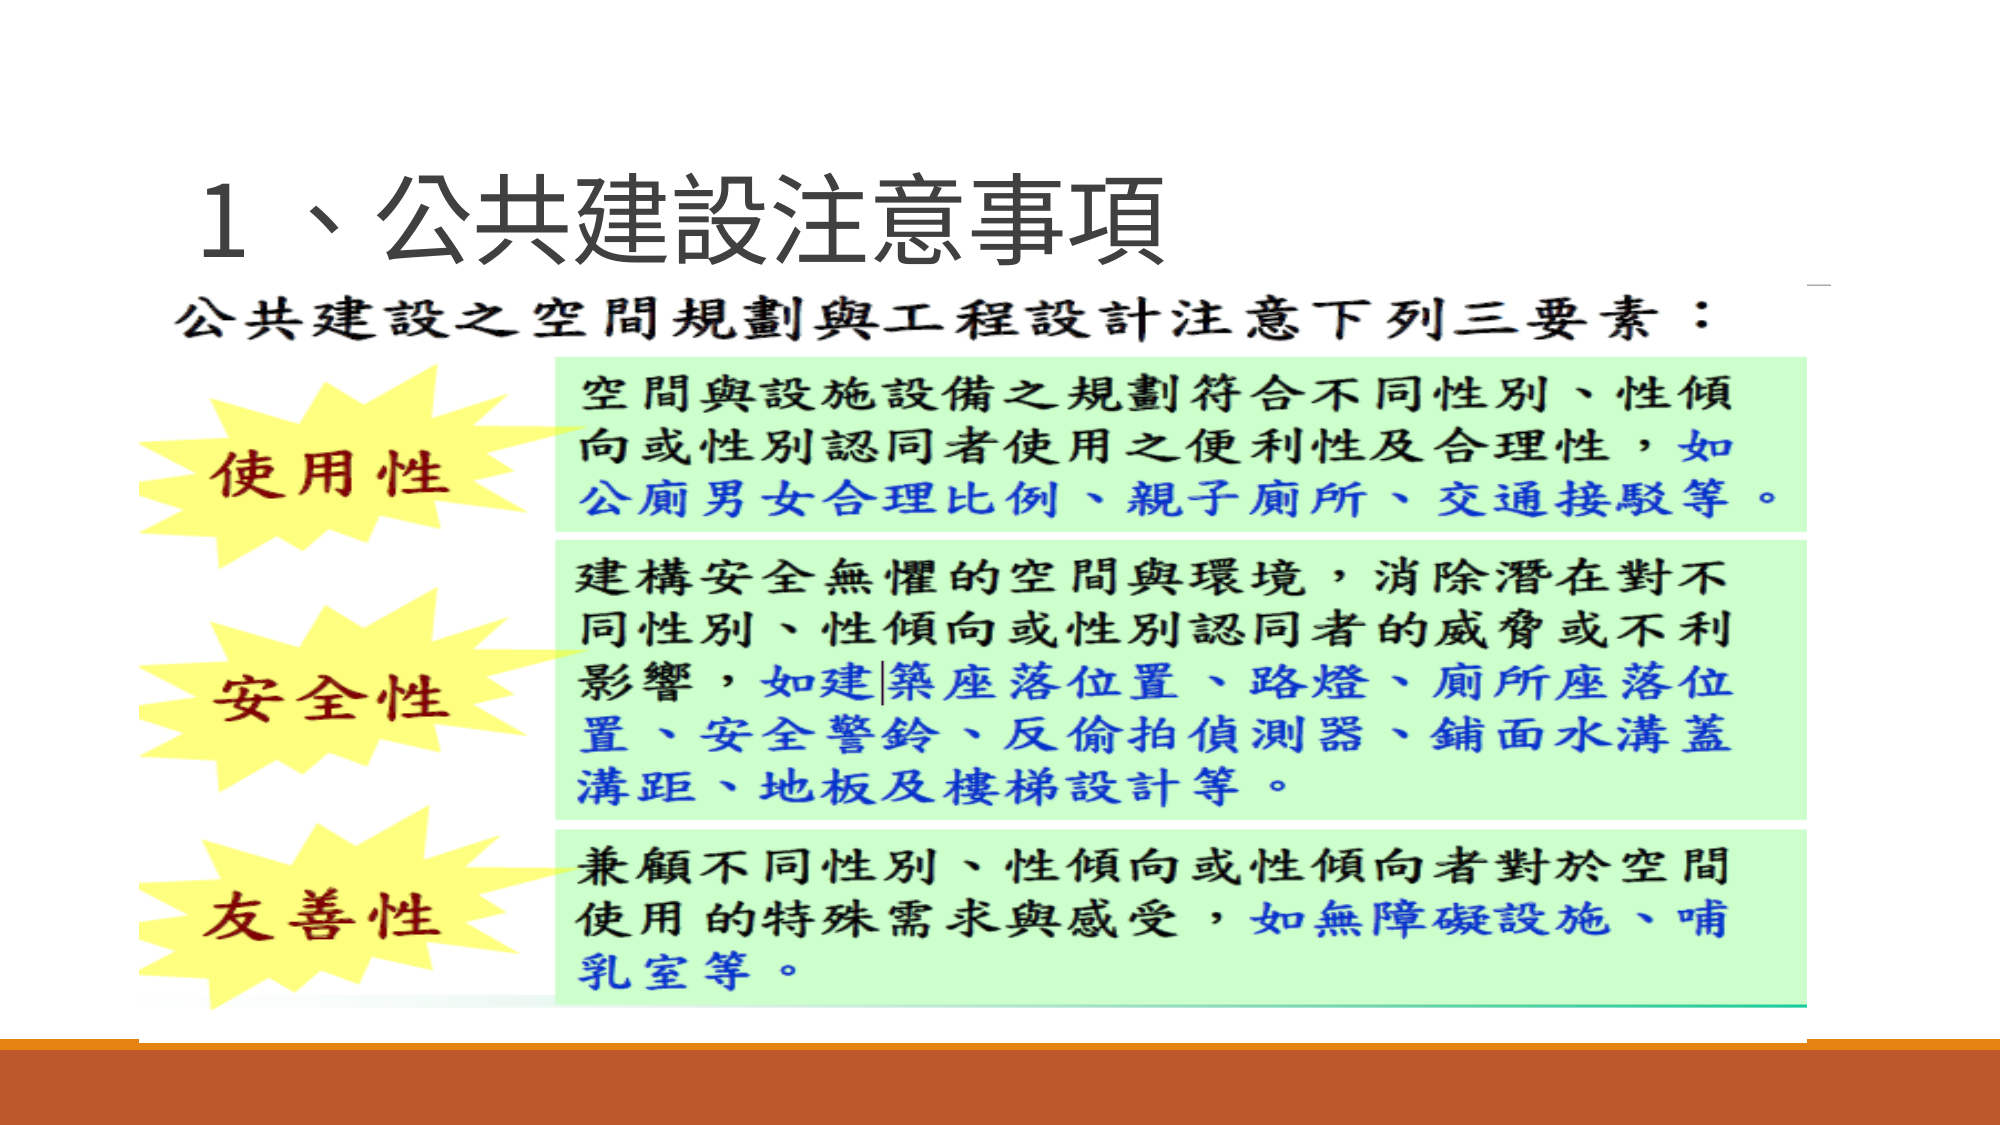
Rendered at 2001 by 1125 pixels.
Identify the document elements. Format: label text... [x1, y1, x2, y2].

picture [139, 284, 1807, 1043]
title 1、公共建設注意事項 [180, 47, 1830, 285]
